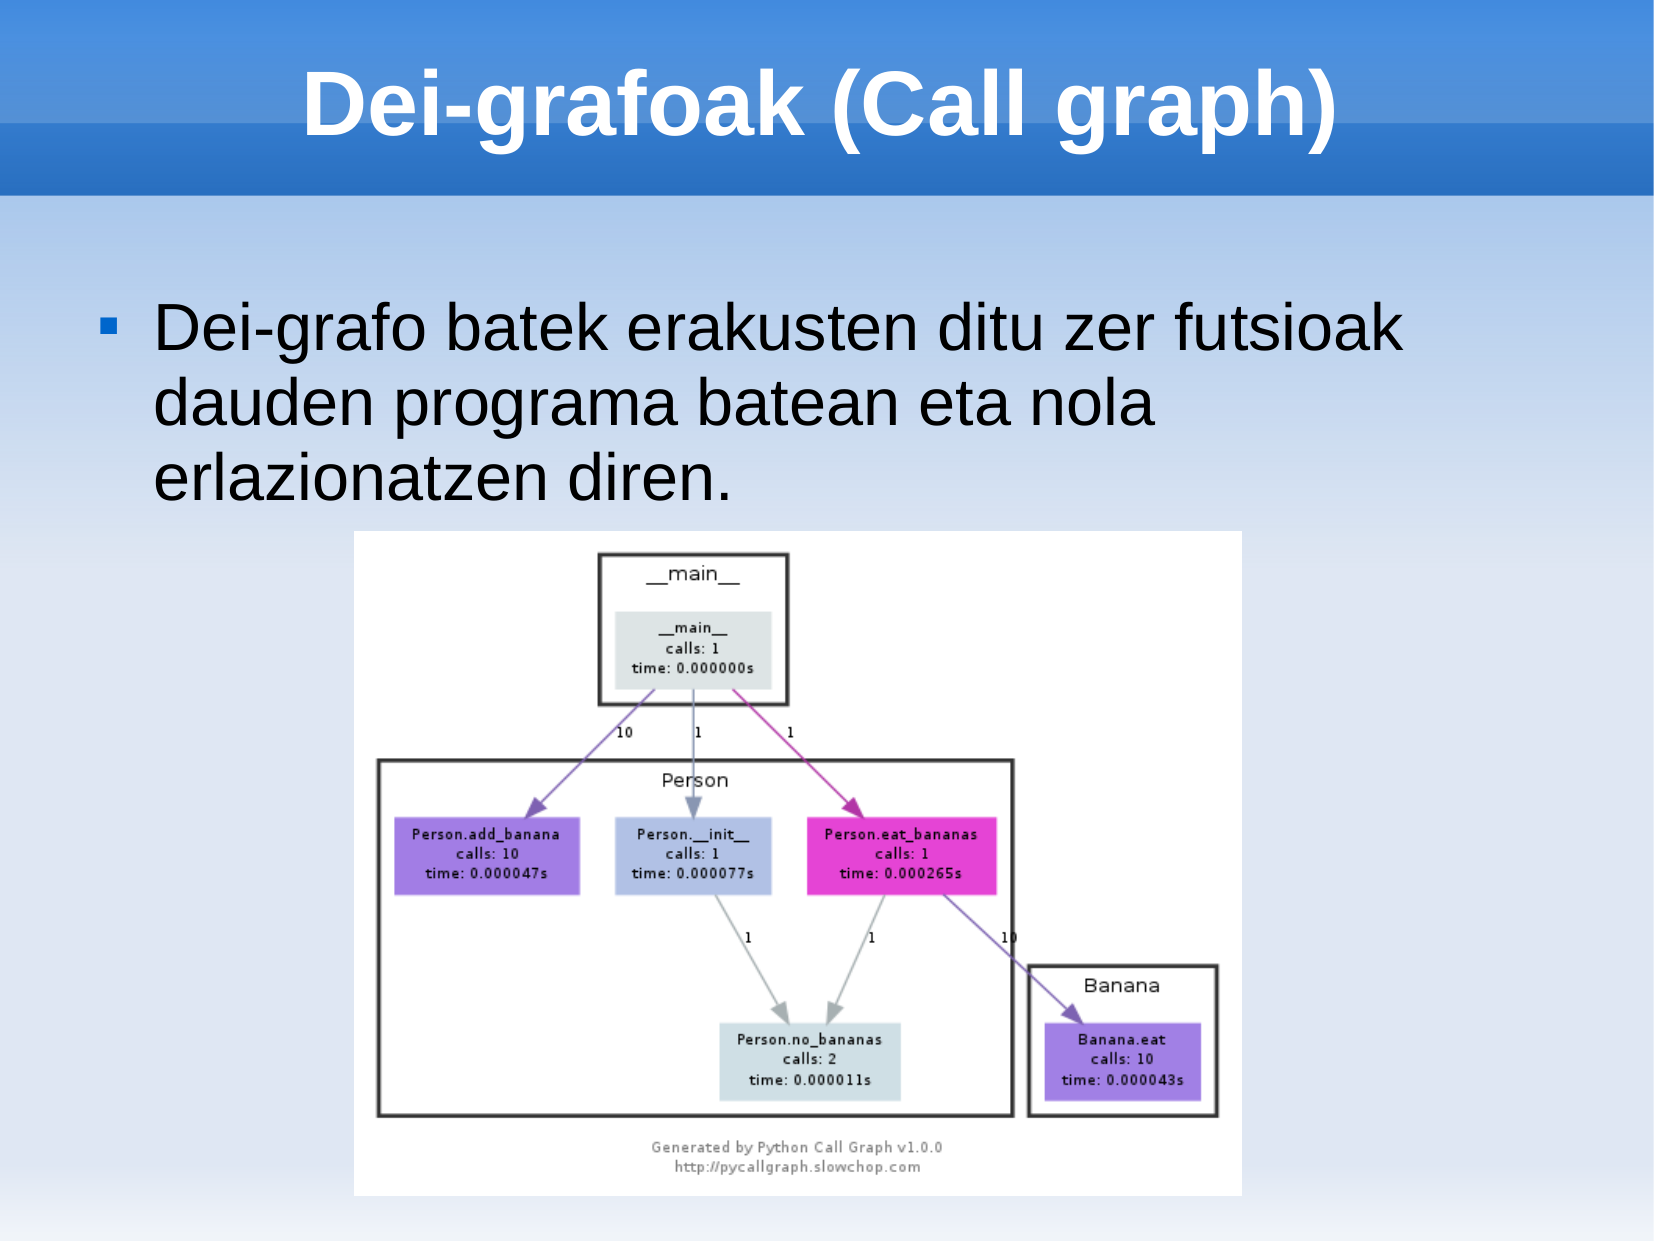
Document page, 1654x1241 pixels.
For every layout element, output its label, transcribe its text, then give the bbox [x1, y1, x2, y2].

picture [0, 0, 1654, 1241]
title Dei-grafoak (Call graph) [76, 0, 1565, 208]
list Dei-grafo batek erakusten ditu zer futsioak dauden programa batean eta nola erlazionatzen diren. [82, 290, 1571, 1109]
